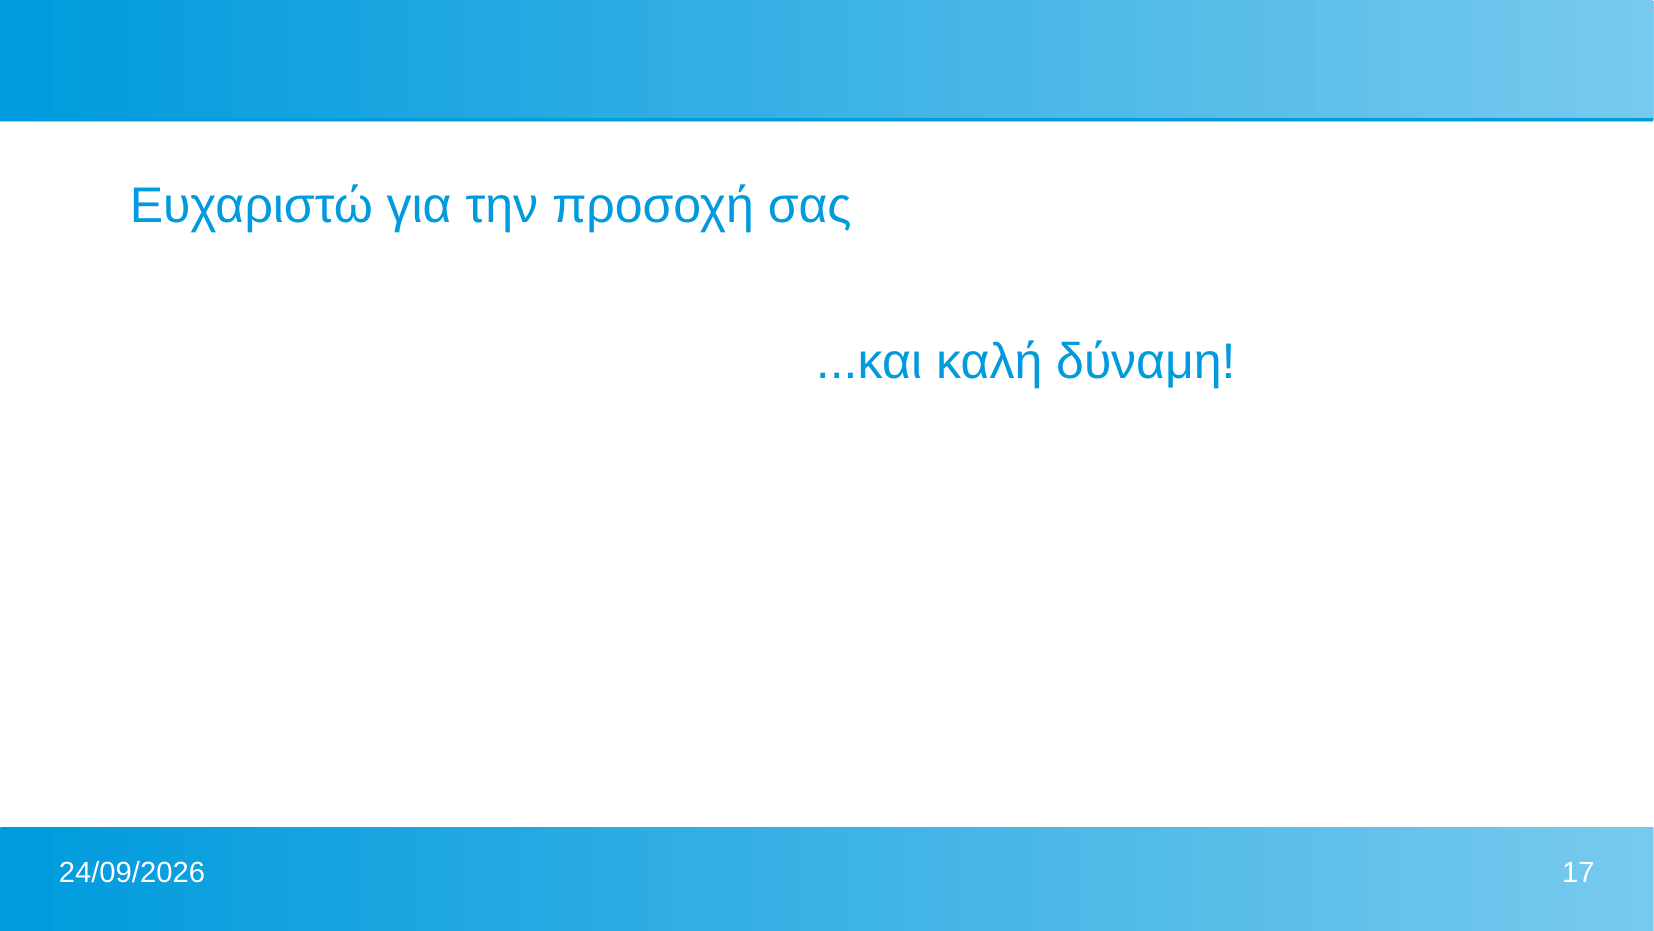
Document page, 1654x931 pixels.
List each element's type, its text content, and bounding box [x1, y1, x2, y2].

list Ευχαριστώ για την προσοχή σας ...και καλή δύναμη! [59, 177, 1595, 768]
